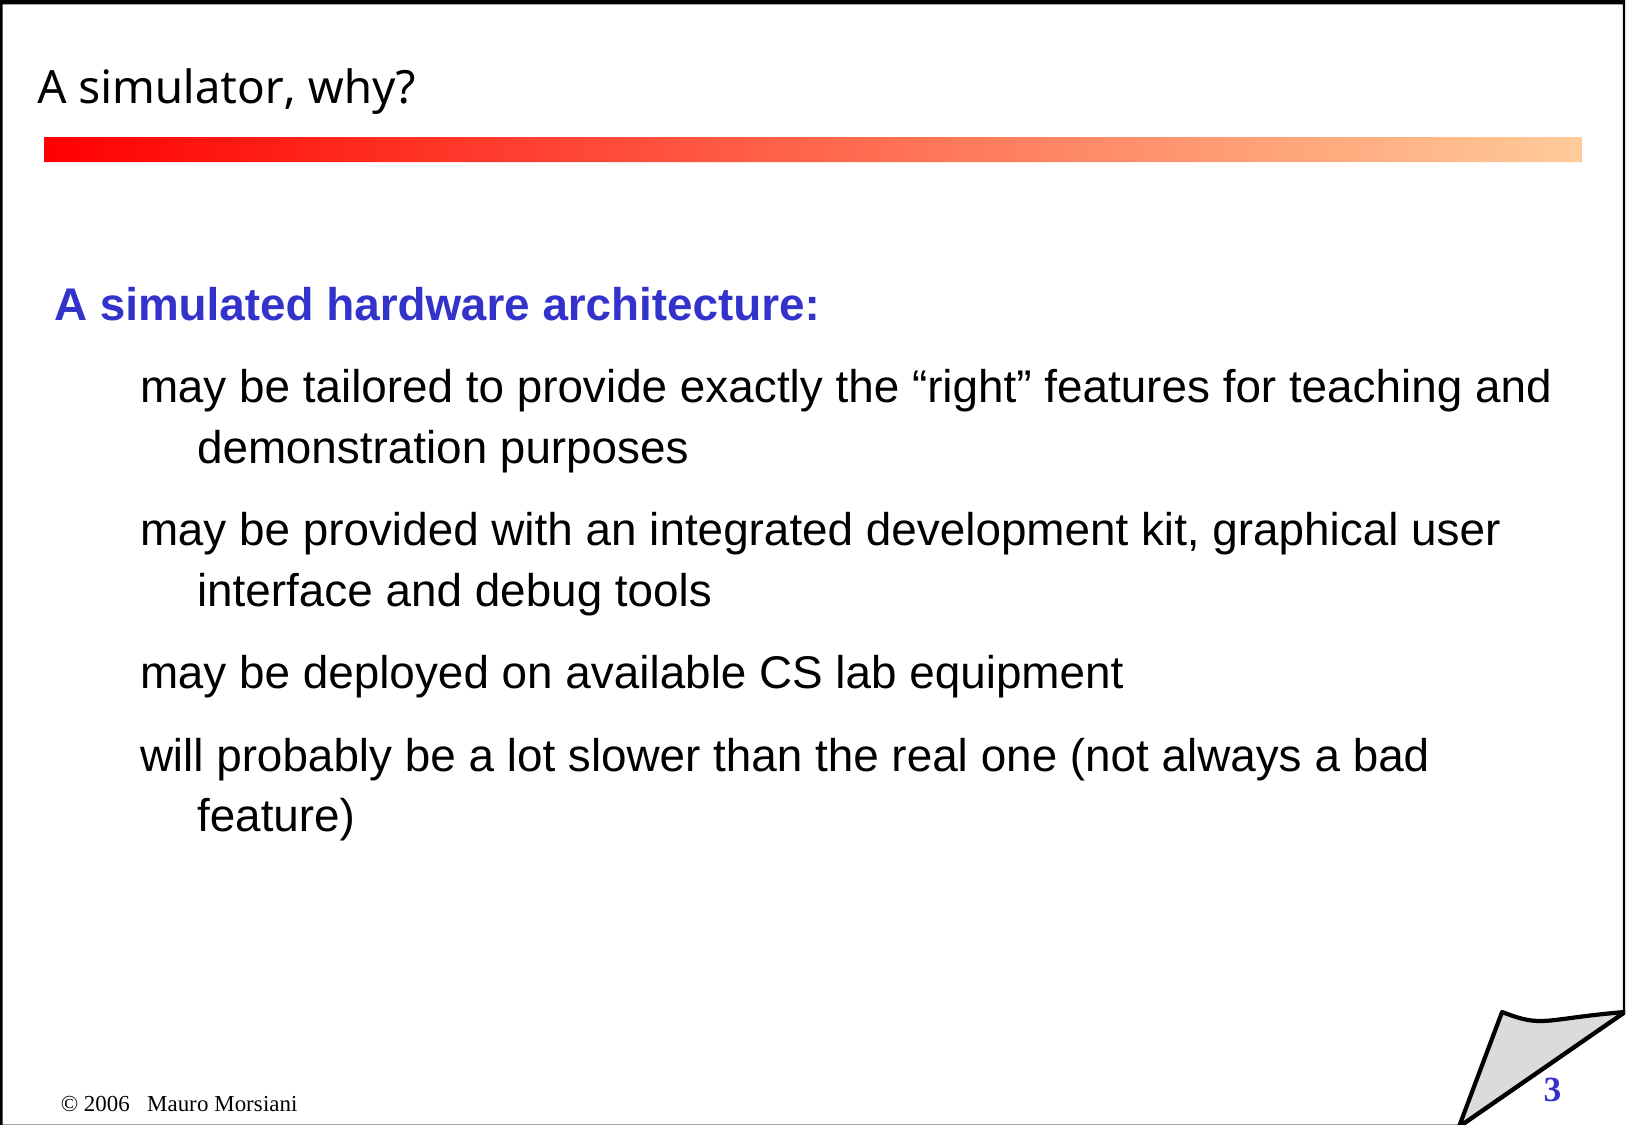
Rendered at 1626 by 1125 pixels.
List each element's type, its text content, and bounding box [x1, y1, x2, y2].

list A simulated hardware architecture: may be tailored to provide exactly the “right” features for teaching and demonstration purposes may be provided with an integrated development kit, graphical user interface and debug tools may be deployed on available CS lab equipment will probably be a lot slower than the real one (not always a bad feature) [54, 187, 1571, 1124]
title A simulator, why? [37, 44, 1588, 131]
